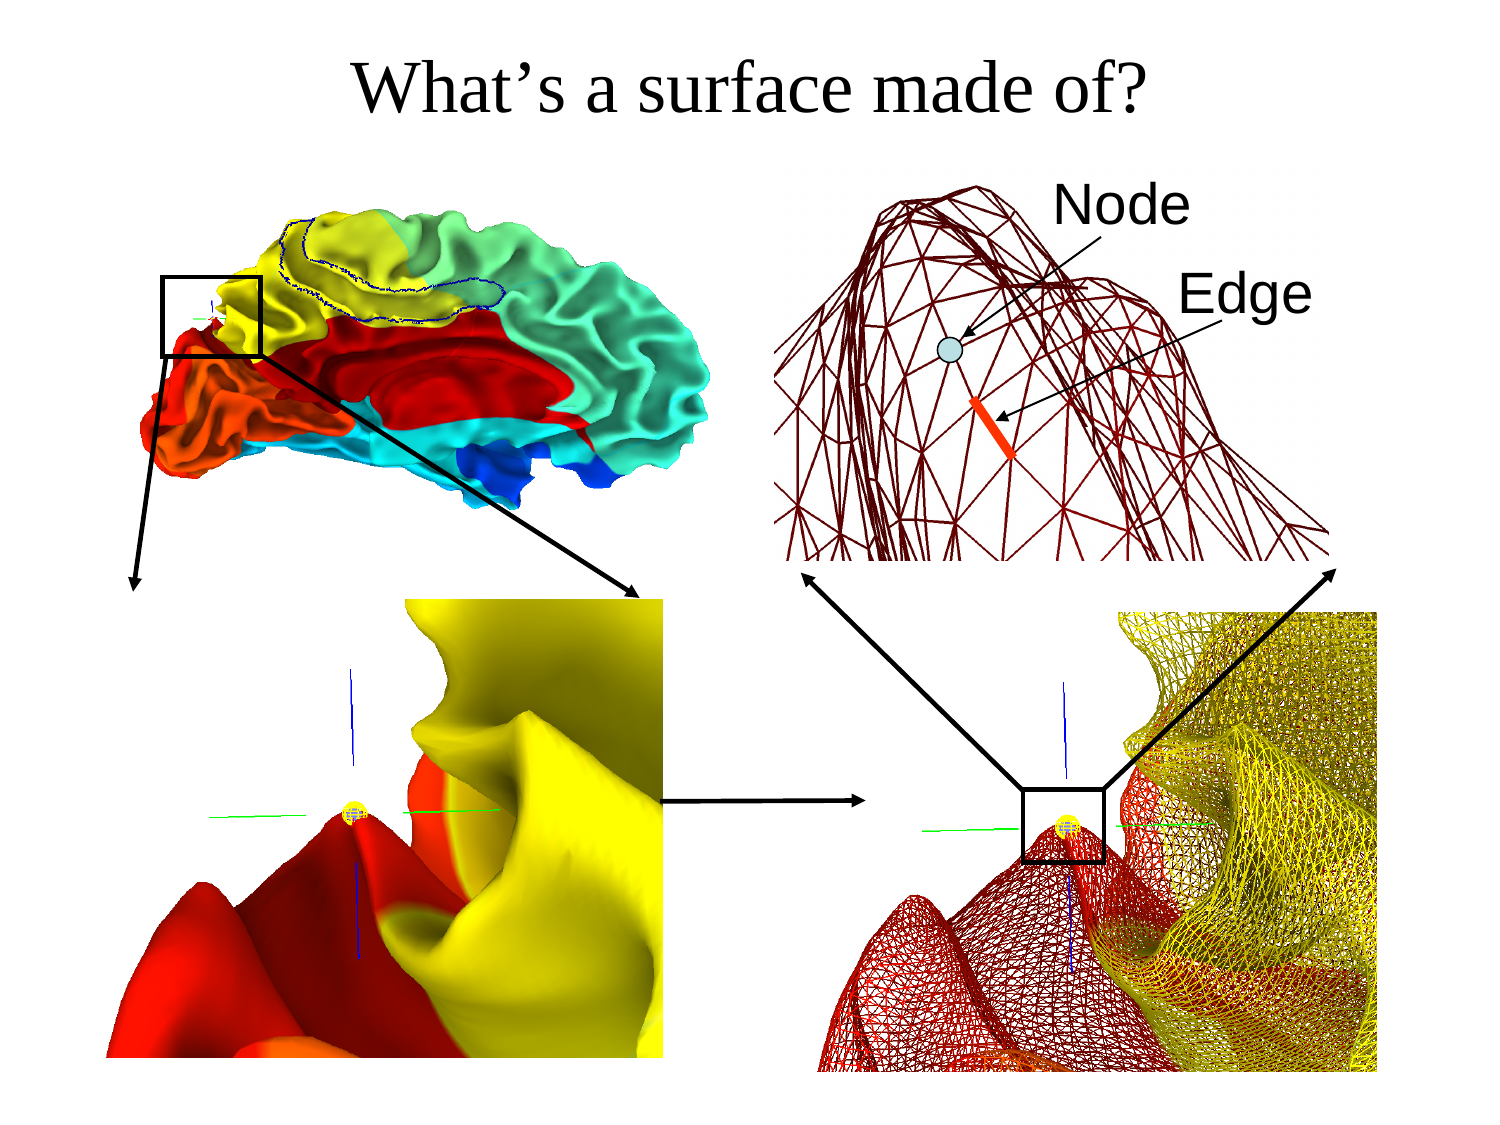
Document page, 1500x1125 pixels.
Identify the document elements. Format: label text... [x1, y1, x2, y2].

picture [1025, 792, 1102, 860]
picture [62, 599, 663, 1058]
picture [846, 612, 1286, 787]
picture [774, 162, 1329, 561]
picture [114, 137, 715, 554]
text_box What’s a surface made of? [75, 30, 1426, 140]
text_box Edge [1162, 249, 1329, 334]
picture [165, 279, 258, 354]
text_box Node [1038, 160, 1208, 245]
text_box [937, 337, 963, 363]
picture [141, 359, 565, 554]
picture [774, 612, 1377, 1072]
